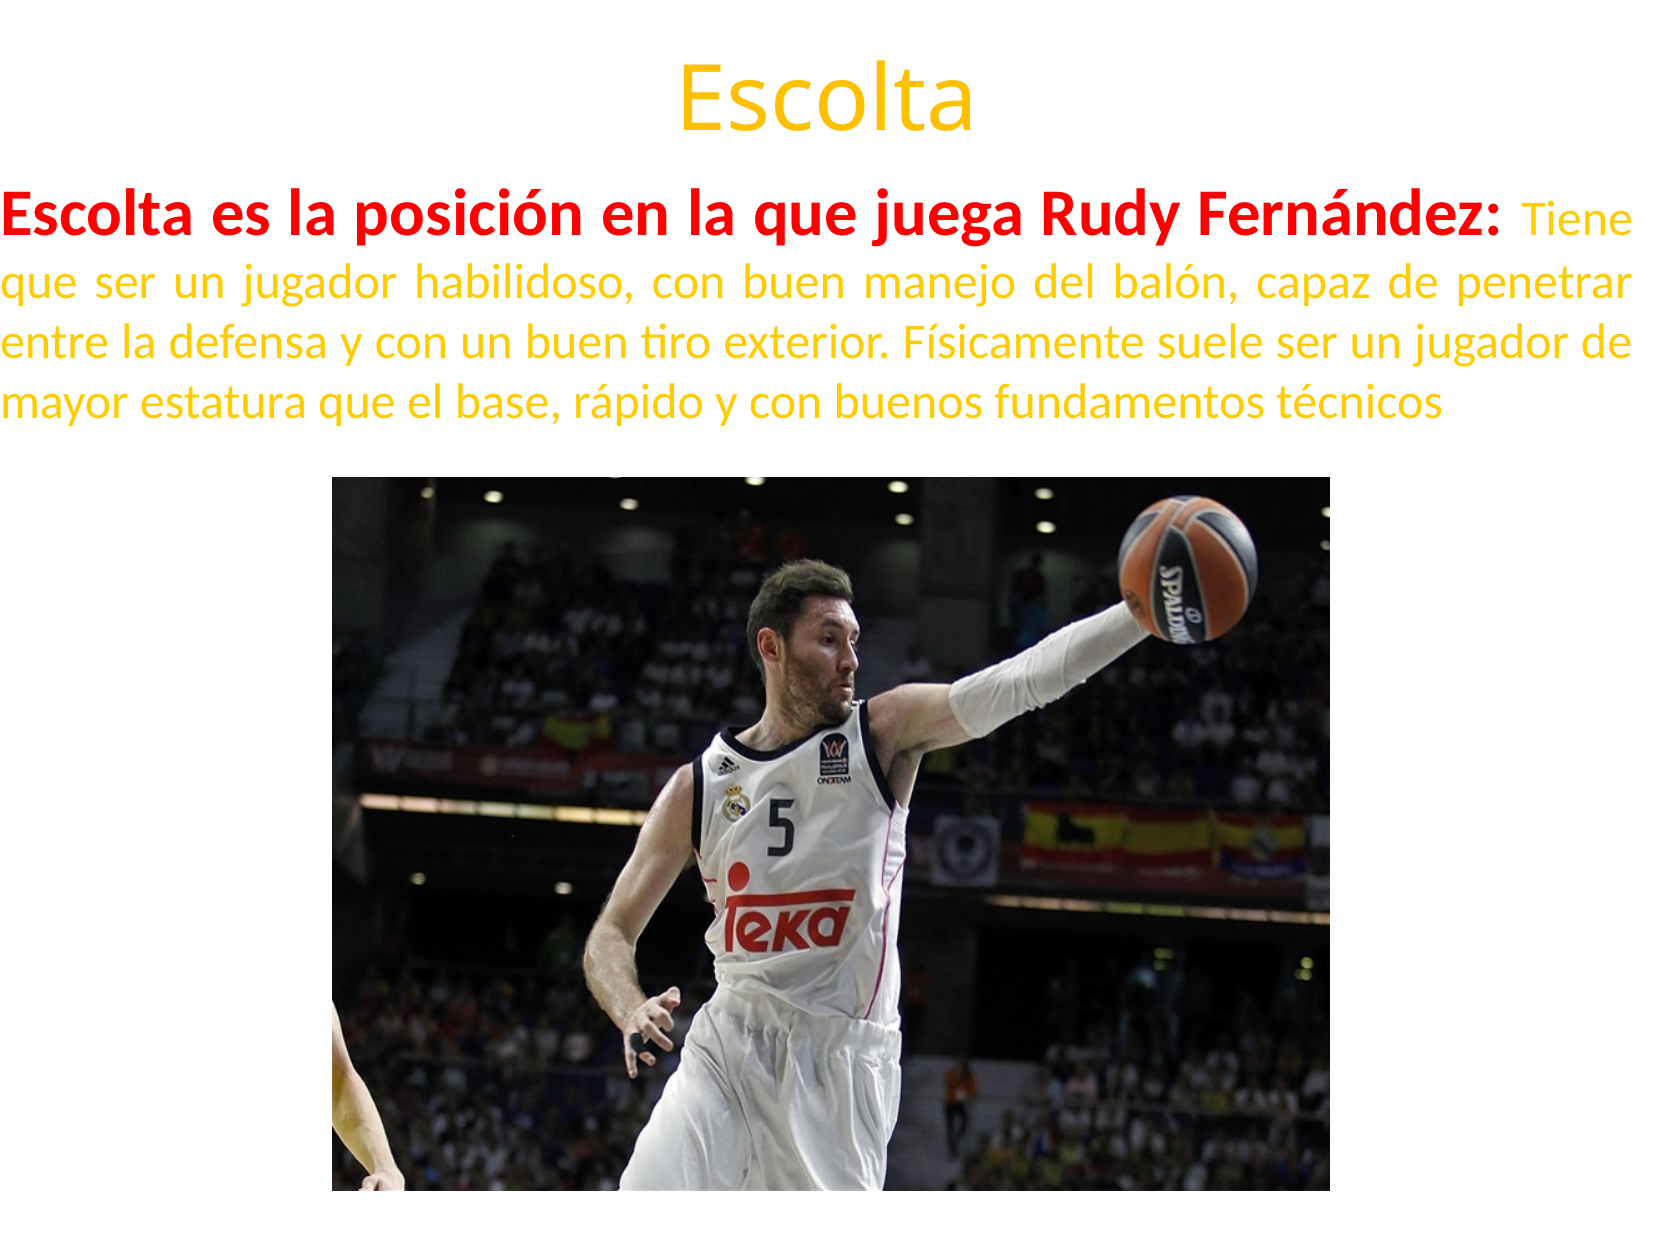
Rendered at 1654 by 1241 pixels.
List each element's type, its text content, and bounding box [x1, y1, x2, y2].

title Escolta [82, 18, 1571, 168]
list Escolta es la posición en la que juega Rudy Fernández: Tiene que ser un jugador habilidoso, con buen manejo del balón, capaz de penetrar entre la defensa y con un buen tiro exterior. Físicamente suele ser un jugador de mayor estatura que el base, rápido y con buenos fundamentos técnicos [0, 168, 1642, 478]
picture [332, 477, 1330, 1191]
